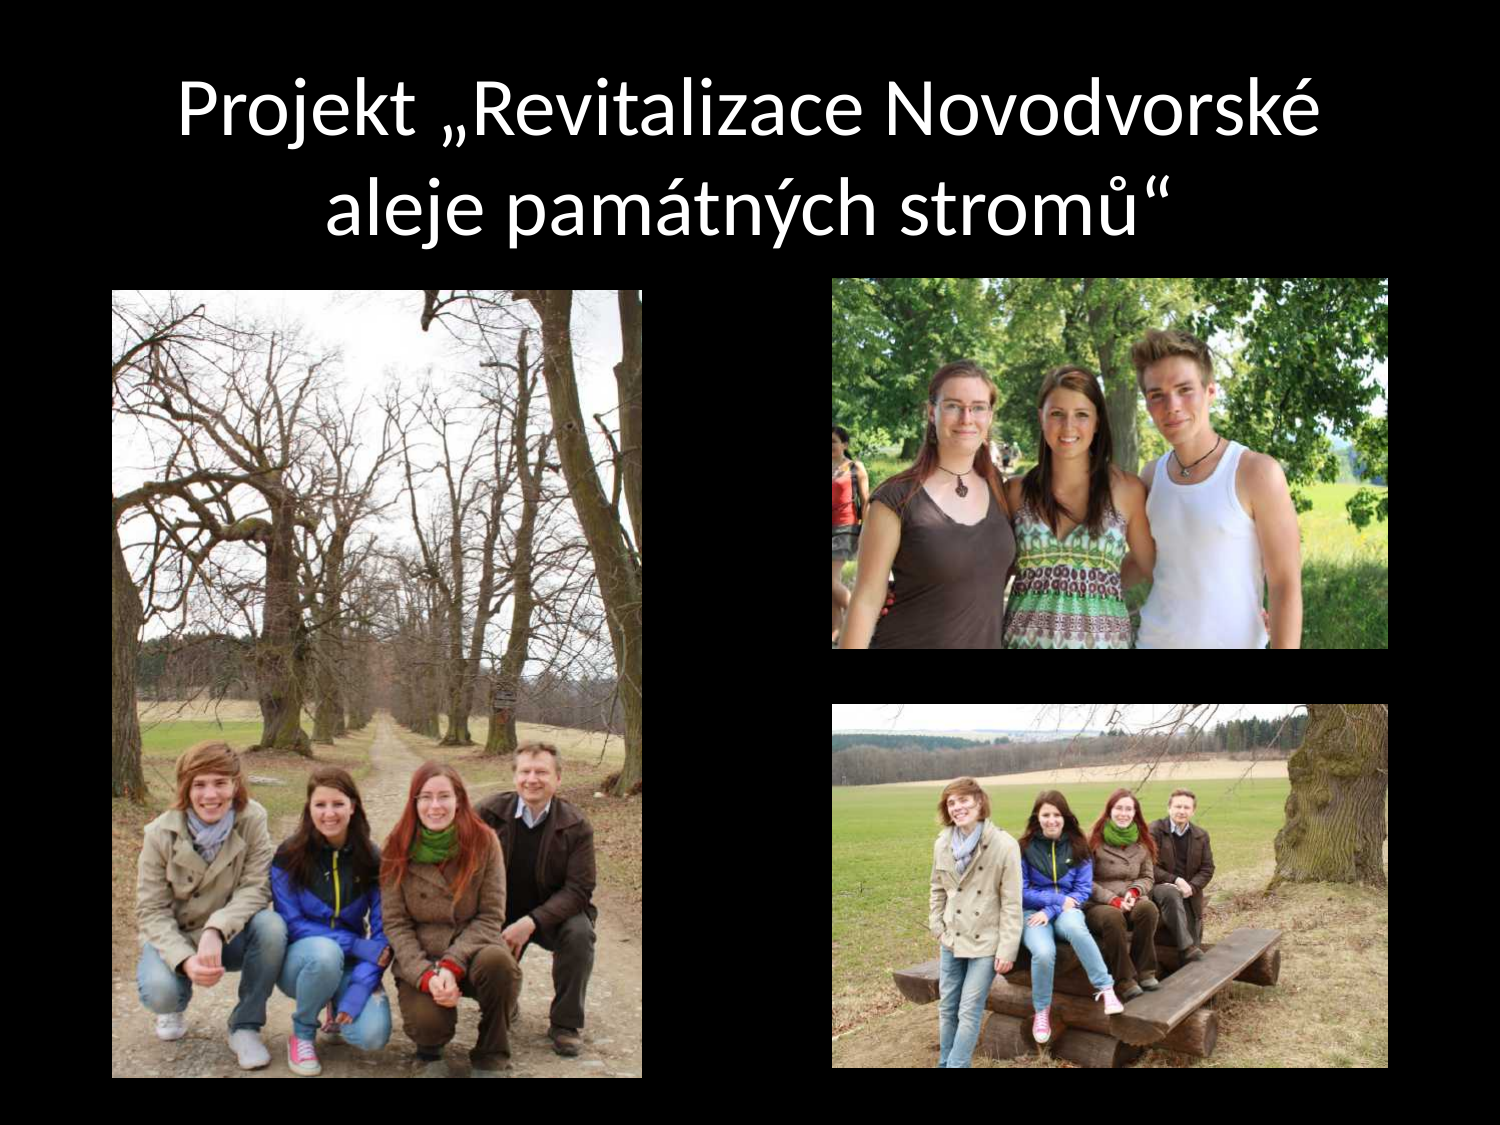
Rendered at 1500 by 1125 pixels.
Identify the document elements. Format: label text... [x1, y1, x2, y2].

picture [832, 278, 1388, 649]
picture [832, 704, 1388, 1068]
title Projekt „Revitalizace Novodvorské aleje památných stromů“ [75, 45, 1425, 233]
picture [112, 290, 642, 1078]
